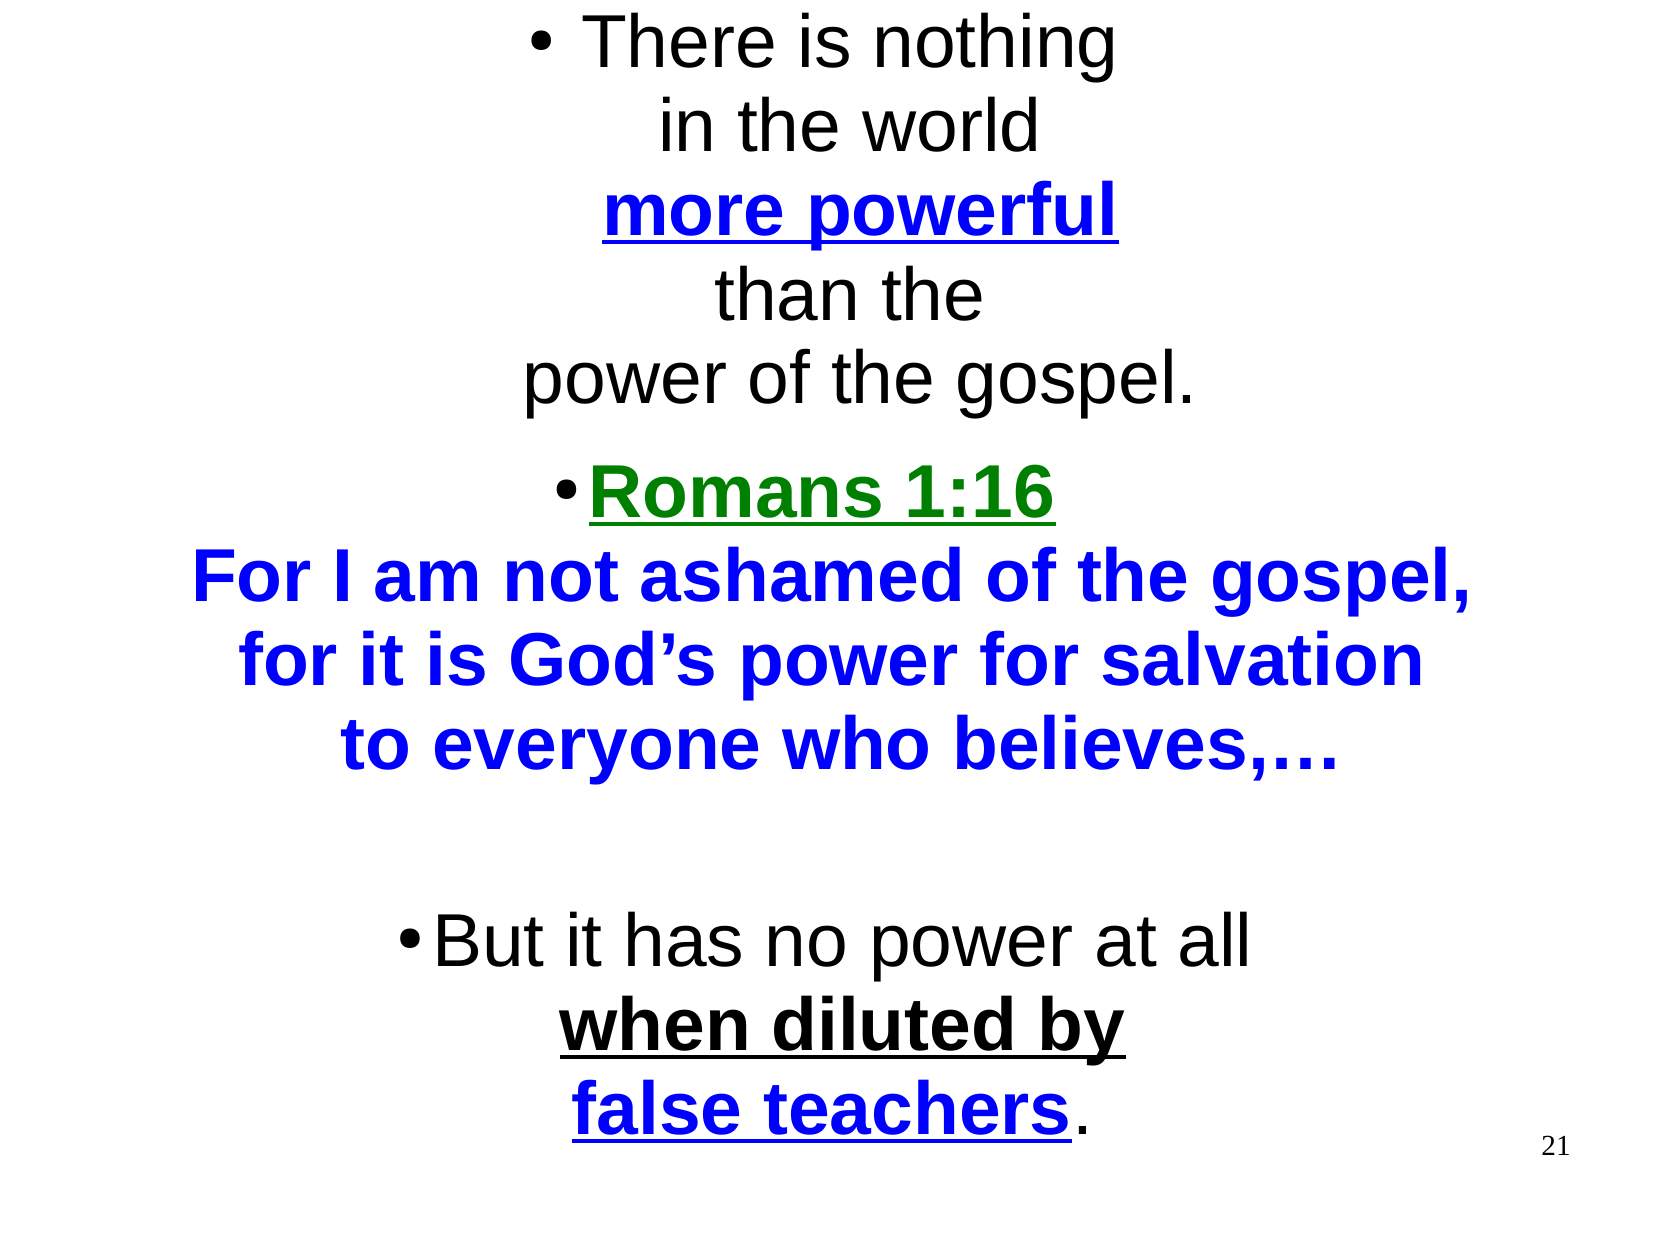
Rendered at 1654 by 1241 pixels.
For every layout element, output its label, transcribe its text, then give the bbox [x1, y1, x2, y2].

list There is nothing in the world more powerful than the power of the gospel. Romans 1:16 For I am not ashamed of the gospel, for it is God’s power for salvation to everyone who believes,… But it has no power at all when diluted by false teachers. [0, 0, 1651, 1238]
